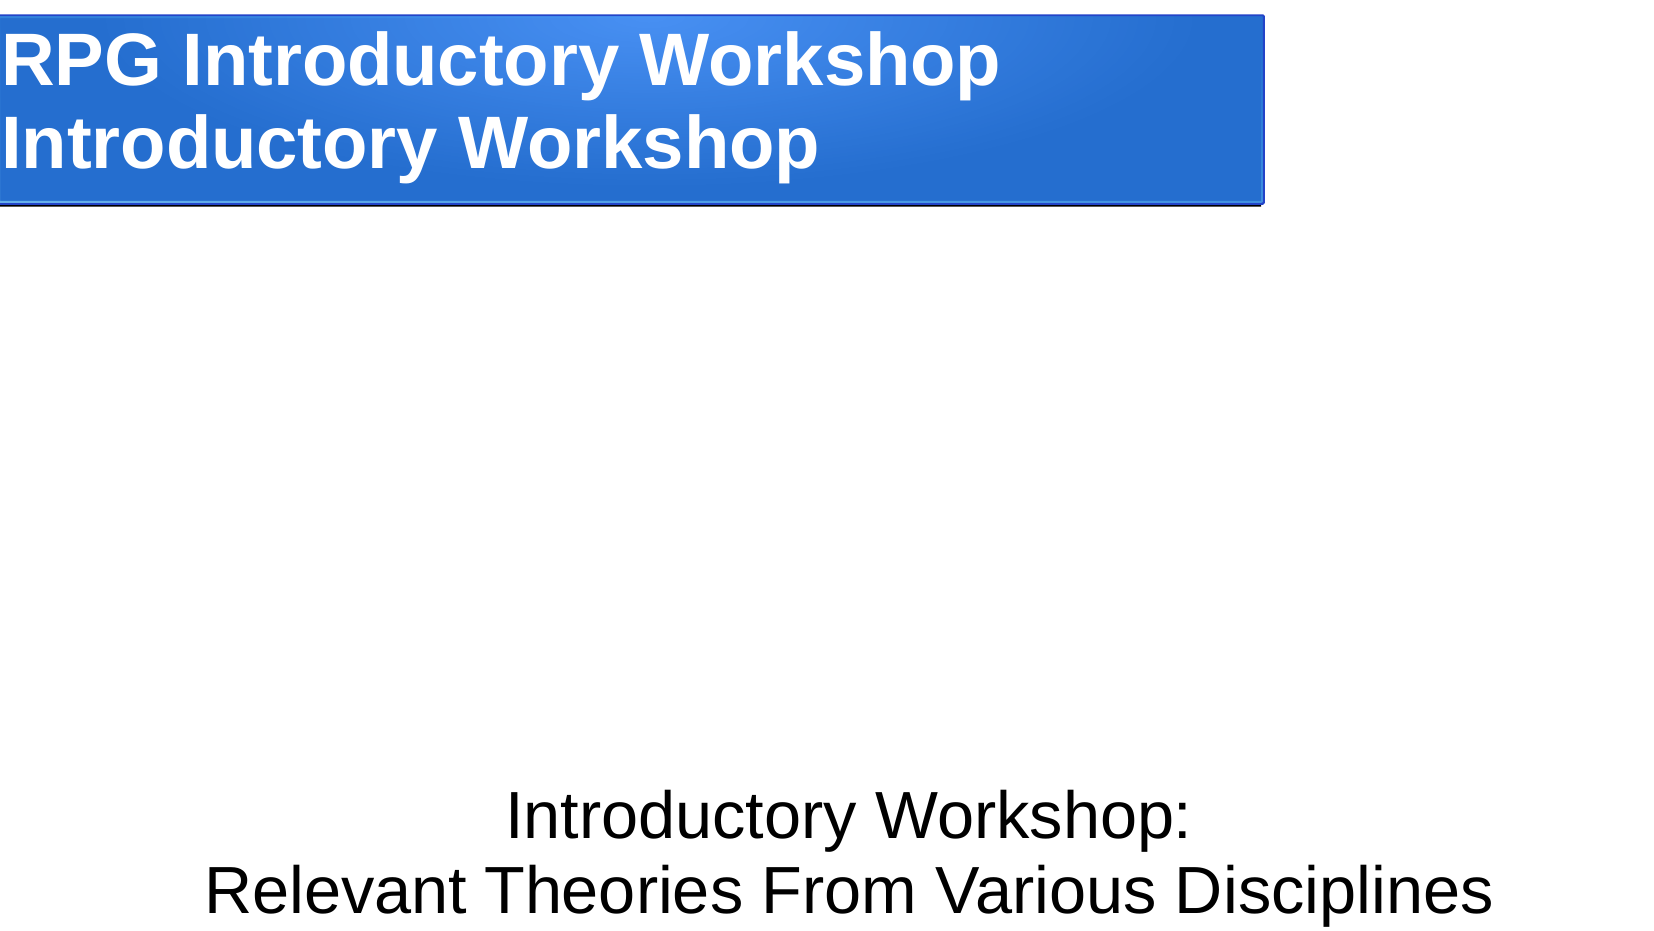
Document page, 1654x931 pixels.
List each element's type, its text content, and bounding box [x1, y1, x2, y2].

subtitle Introductory Workshop: Relevant Theories From Various Disciplines Revision 20200105c [203, 778, 1495, 931]
title RPG Introductory Workshop Introductory Workshop RPG-098-0071-P [1, 18, 1490, 324]
